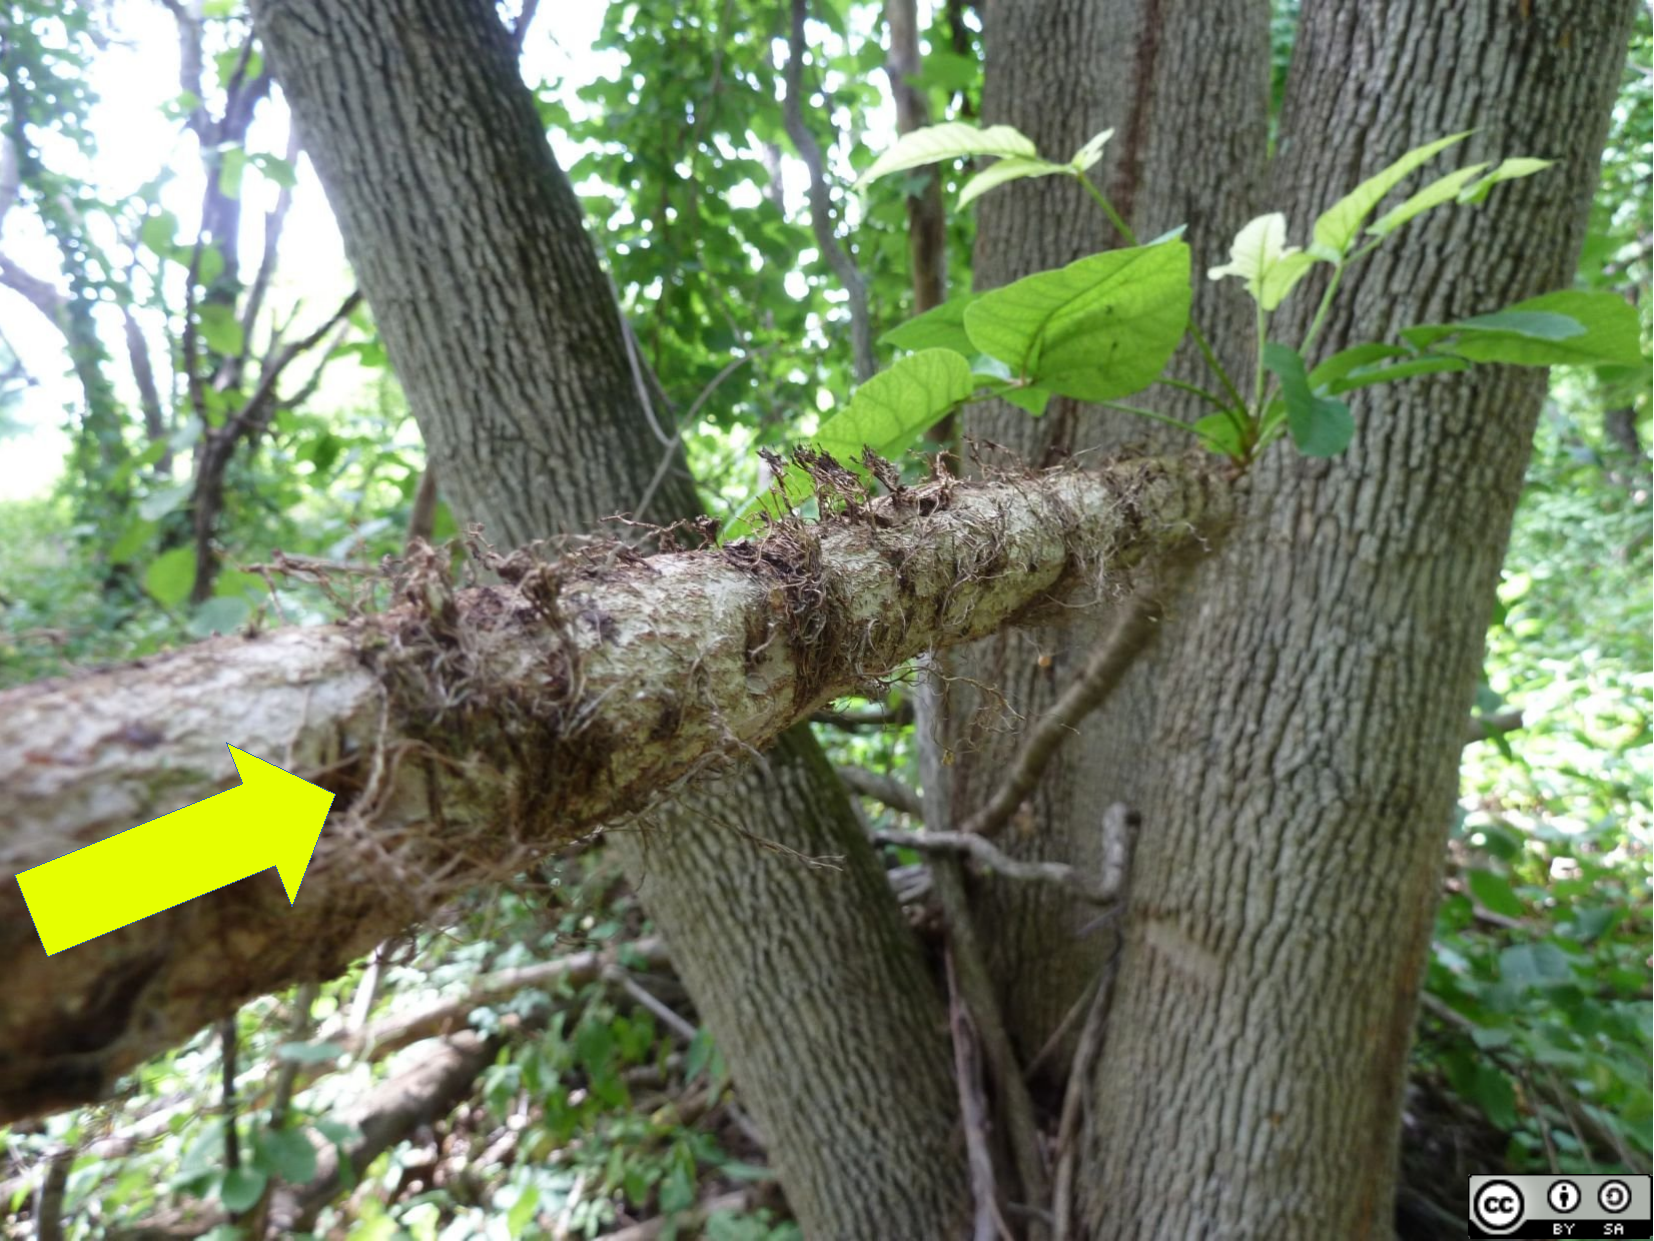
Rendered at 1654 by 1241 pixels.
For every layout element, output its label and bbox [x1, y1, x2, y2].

text_box [14, 742, 336, 957]
picture [0, 0, 1653, 1241]
